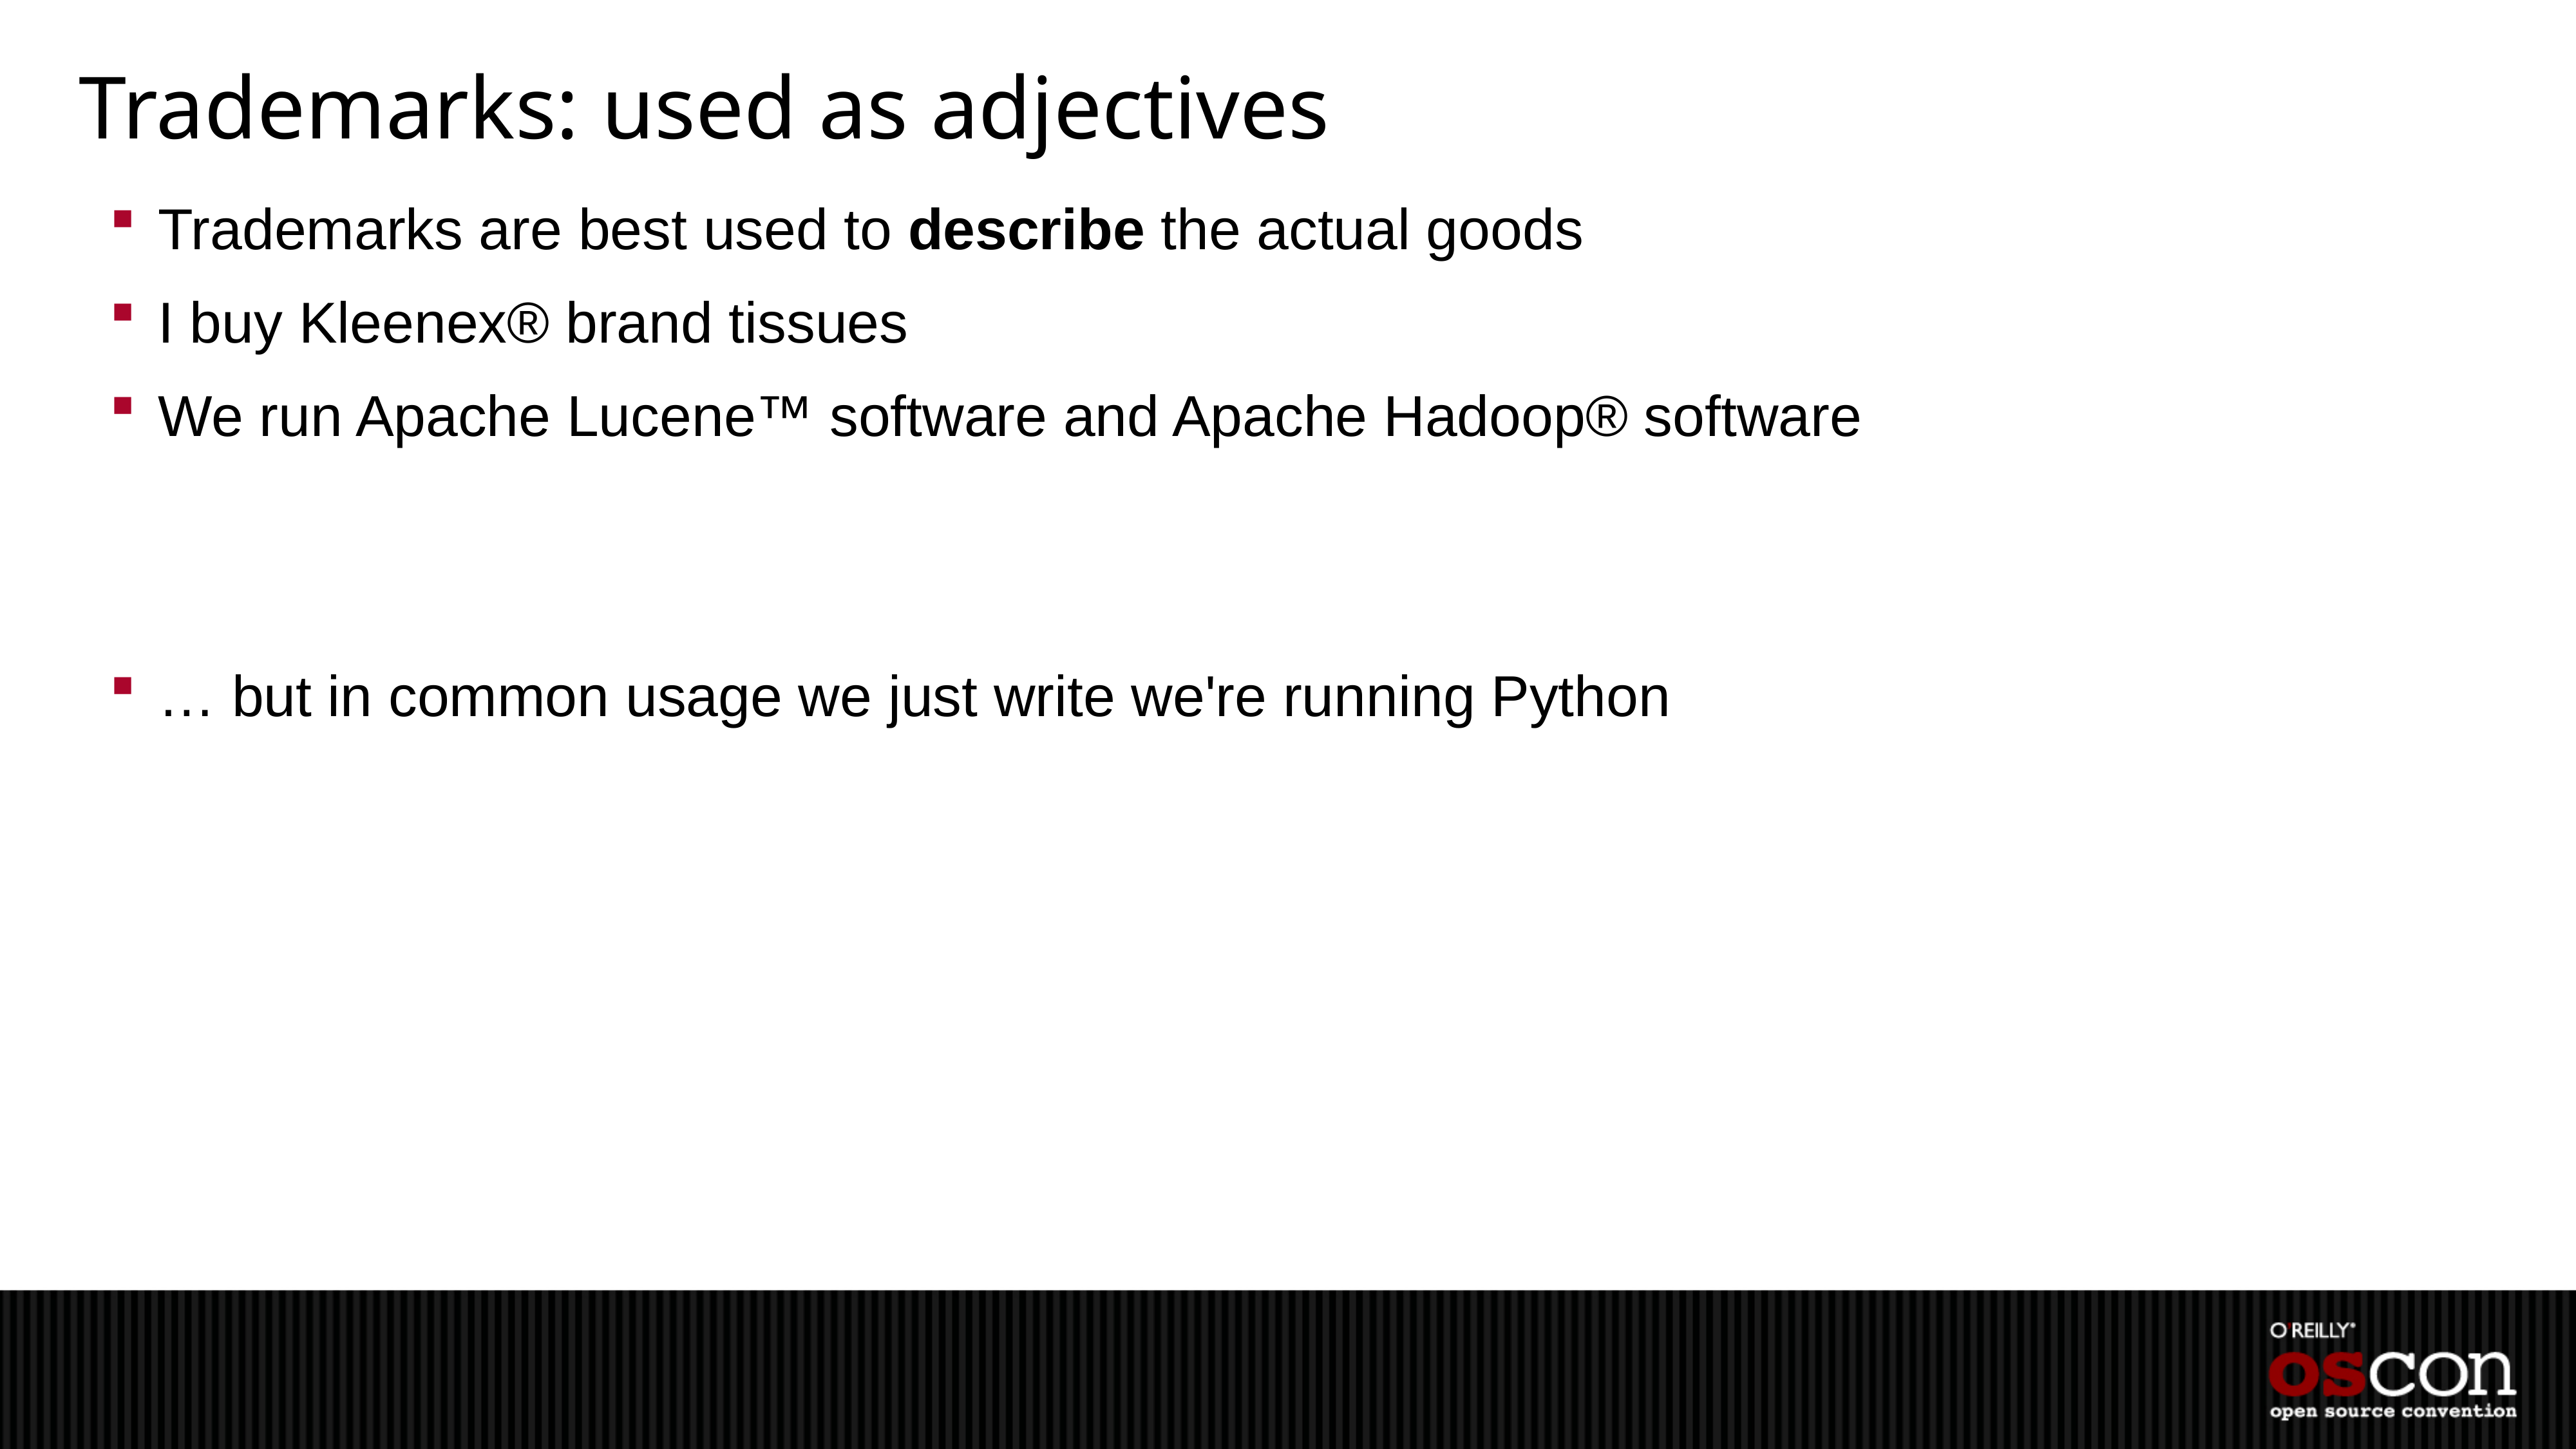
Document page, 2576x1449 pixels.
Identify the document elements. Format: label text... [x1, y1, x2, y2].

picture [0, 0, 2576, 1449]
title Trademarks: used as adjectives [73, 17, 2503, 192]
list Trademarks are best used to describe the actual goods I buy Kleenex® brand tissues We run Apache Lucene™ software and Apache Hadoop® software … but in common usage we just write we're running Python [76, 191, 2505, 1449]
